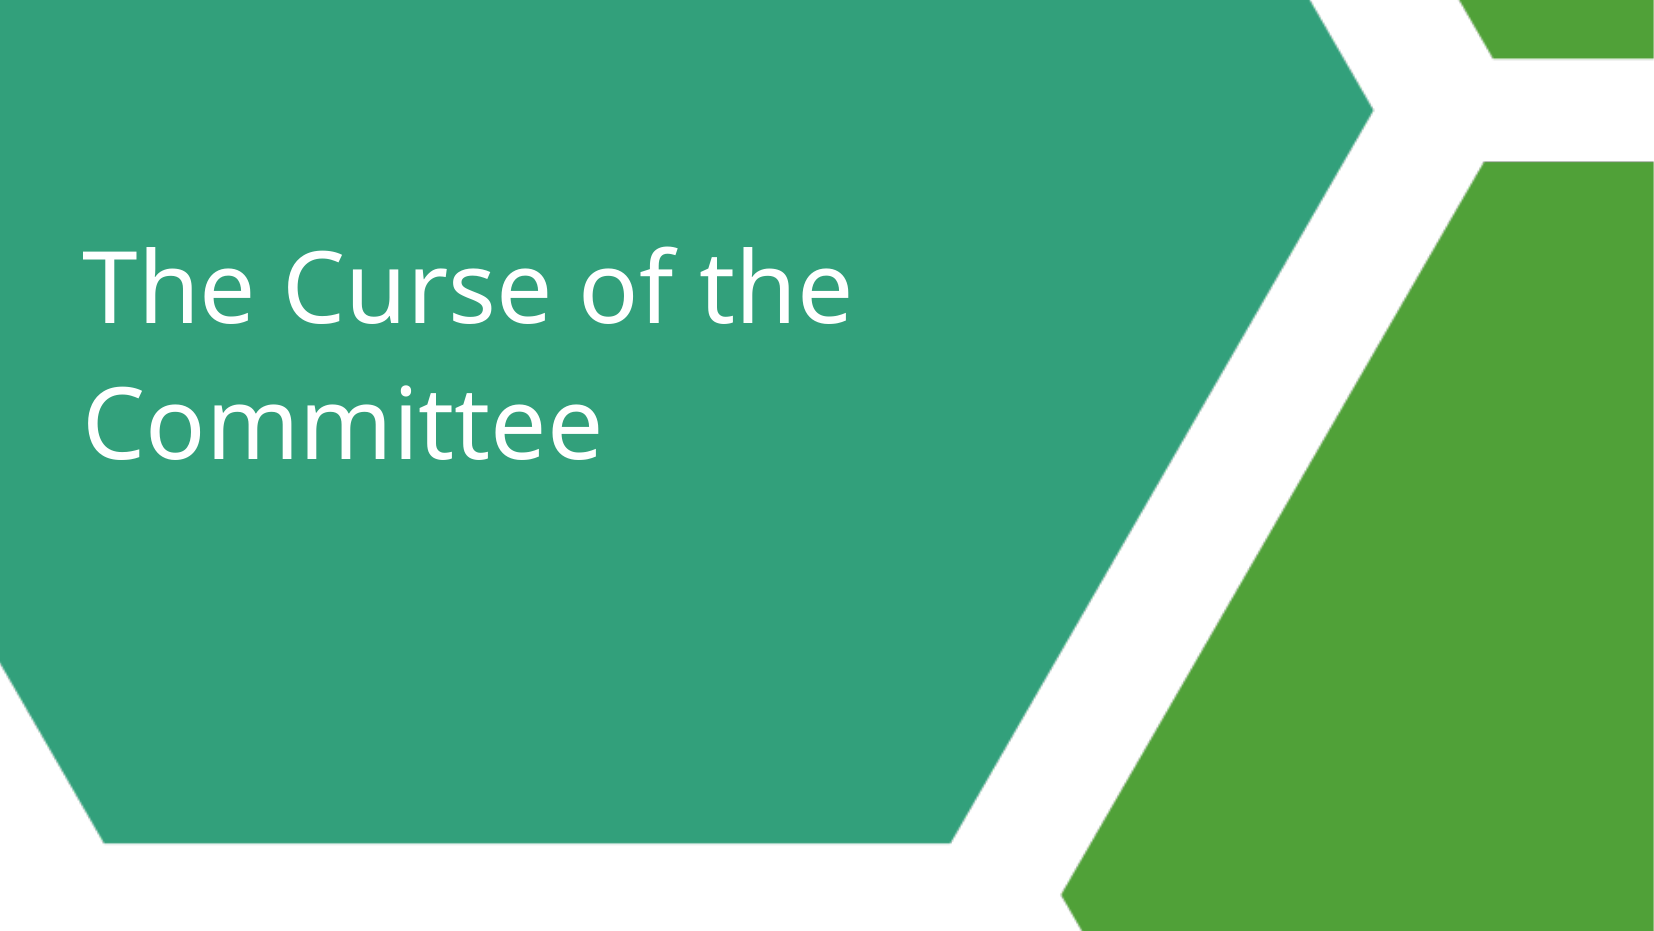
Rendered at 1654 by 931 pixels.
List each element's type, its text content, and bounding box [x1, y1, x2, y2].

picture [0, 0, 1654, 931]
title The Curse of the Committee [82, 219, 1218, 486]
